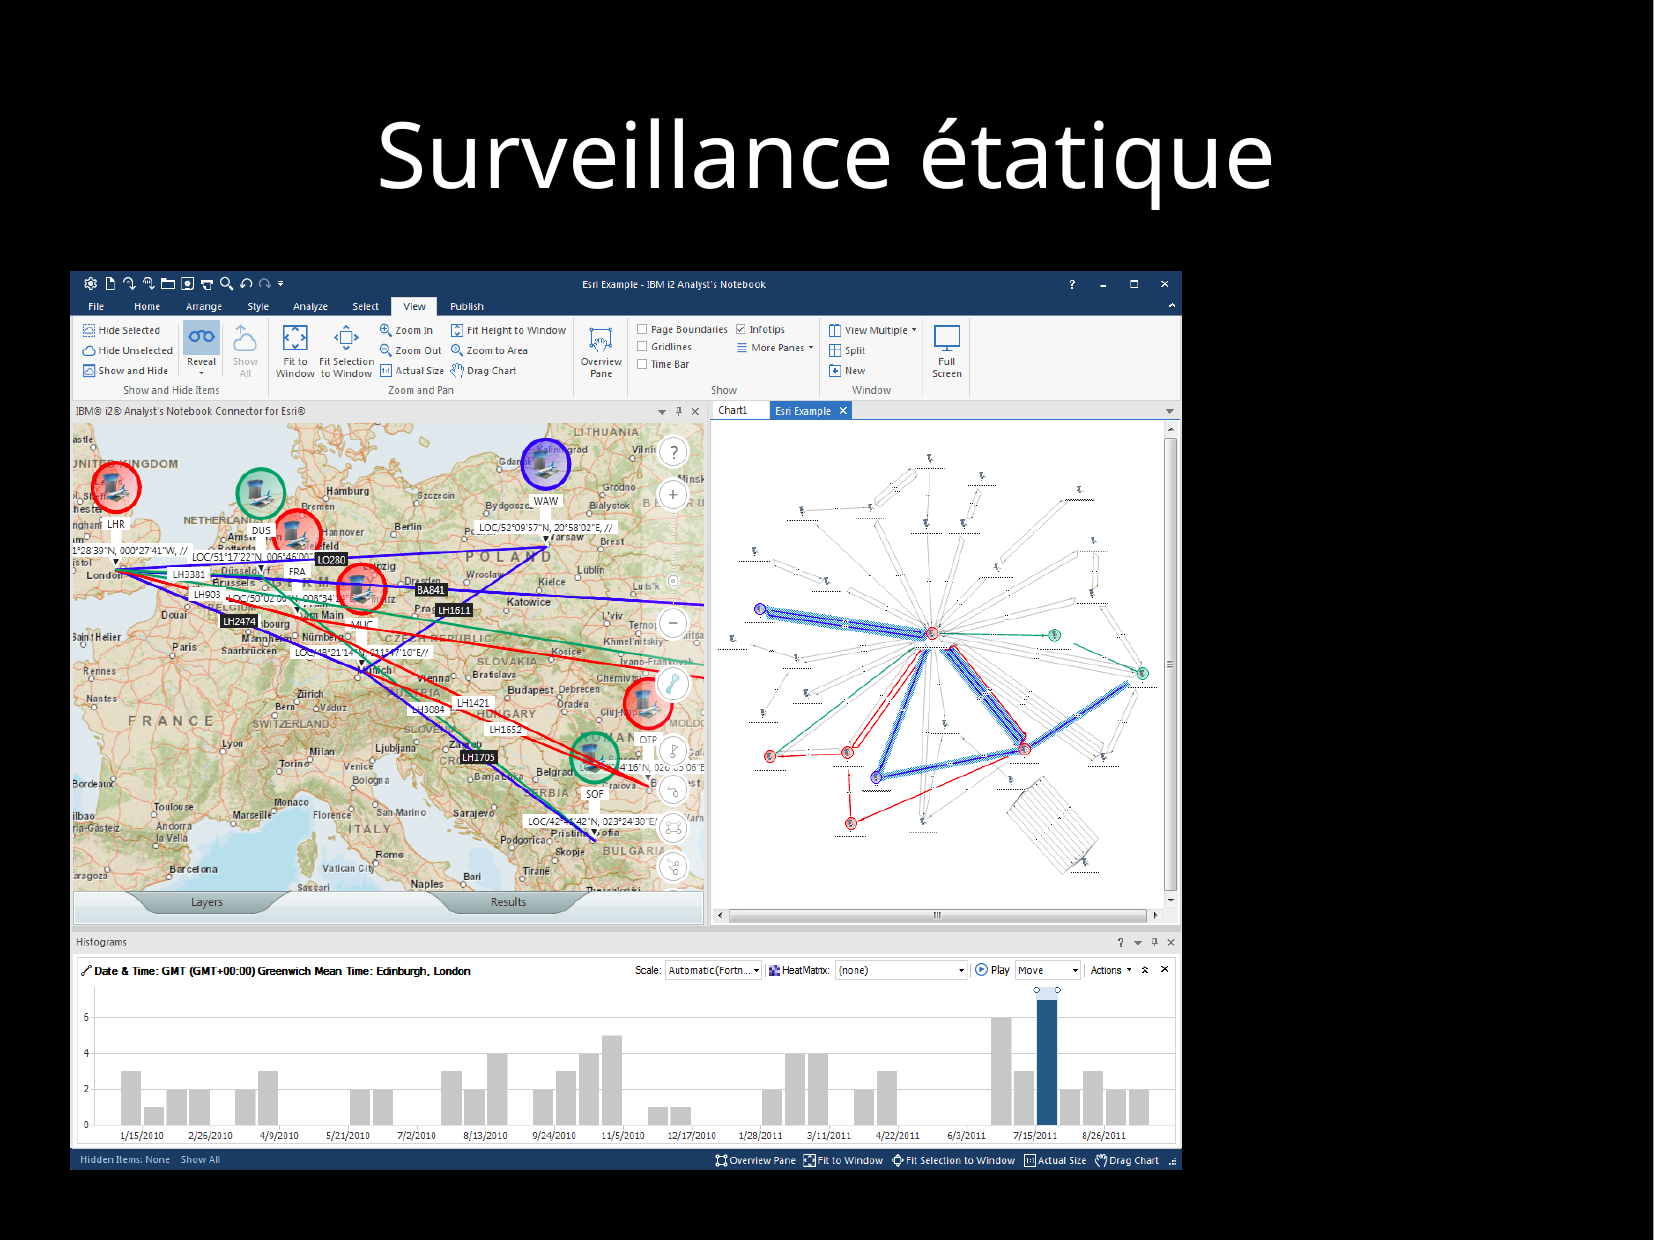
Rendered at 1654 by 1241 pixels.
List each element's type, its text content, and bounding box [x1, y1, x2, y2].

picture [70, 271, 1182, 1170]
title Surveillance étatique [82, 49, 1571, 257]
